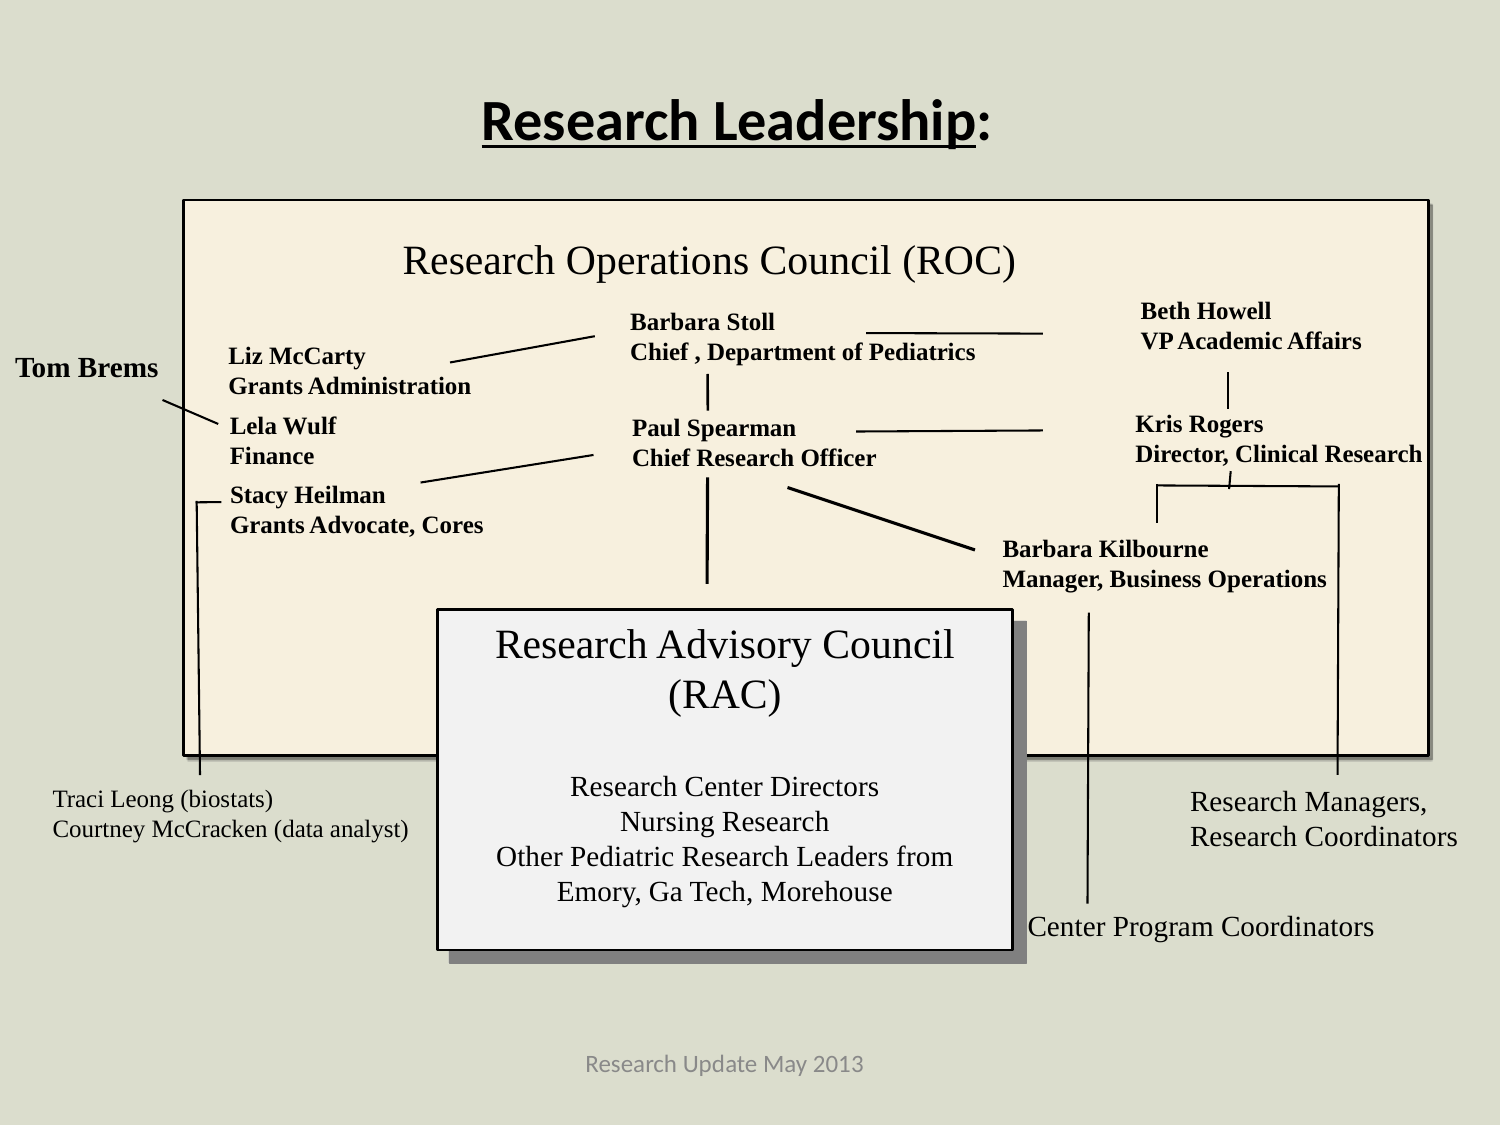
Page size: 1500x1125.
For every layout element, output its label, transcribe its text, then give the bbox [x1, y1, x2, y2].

text_box Tom Brems [0, 340, 175, 392]
text_box Traci Leong (biostats) Courtney McCracken (data analyst) [37, 774, 437, 851]
text_box Liz McCarty Grants Administration [213, 332, 490, 408]
text_box [183, 411, 215, 755]
text_box Lela Wulf Finance [214, 408, 354, 478]
text_box Research Operations Council (ROC) [387, 224, 1036, 291]
text_box Barbara Kilbourne Manager, Business Operations [987, 525, 1337, 601]
text_box Beth Howell VP Academic Affairs [1125, 286, 1381, 398]
text_box Research Managers, Research Coordinators [1175, 774, 1475, 861]
text_box Stacy Heilman Grants Advocate, Cores [215, 470, 503, 547]
text_box [1231, 476, 1428, 755]
text_box Research Advisory Council (RAC) Research Center Directors Nursing Research Other Pediatric Research Leaders from Emory, Ga Tech, Morehouse [437, 610, 1013, 950]
text_box Paul Spearman Chief Research Officer [617, 403, 895, 480]
text_box Center Program Coordinators [1012, 900, 1392, 951]
text_box [183, 200, 1428, 755]
text_box Kris Rogers Director, Clinical Research [1120, 399, 1442, 476]
text_box Research Leadership: [37, 75, 1450, 188]
text_box Research Update May 2013 [487, 1037, 963, 1088]
text_box Barbara Stoll Chief , Department of Pediatrics [615, 297, 996, 374]
